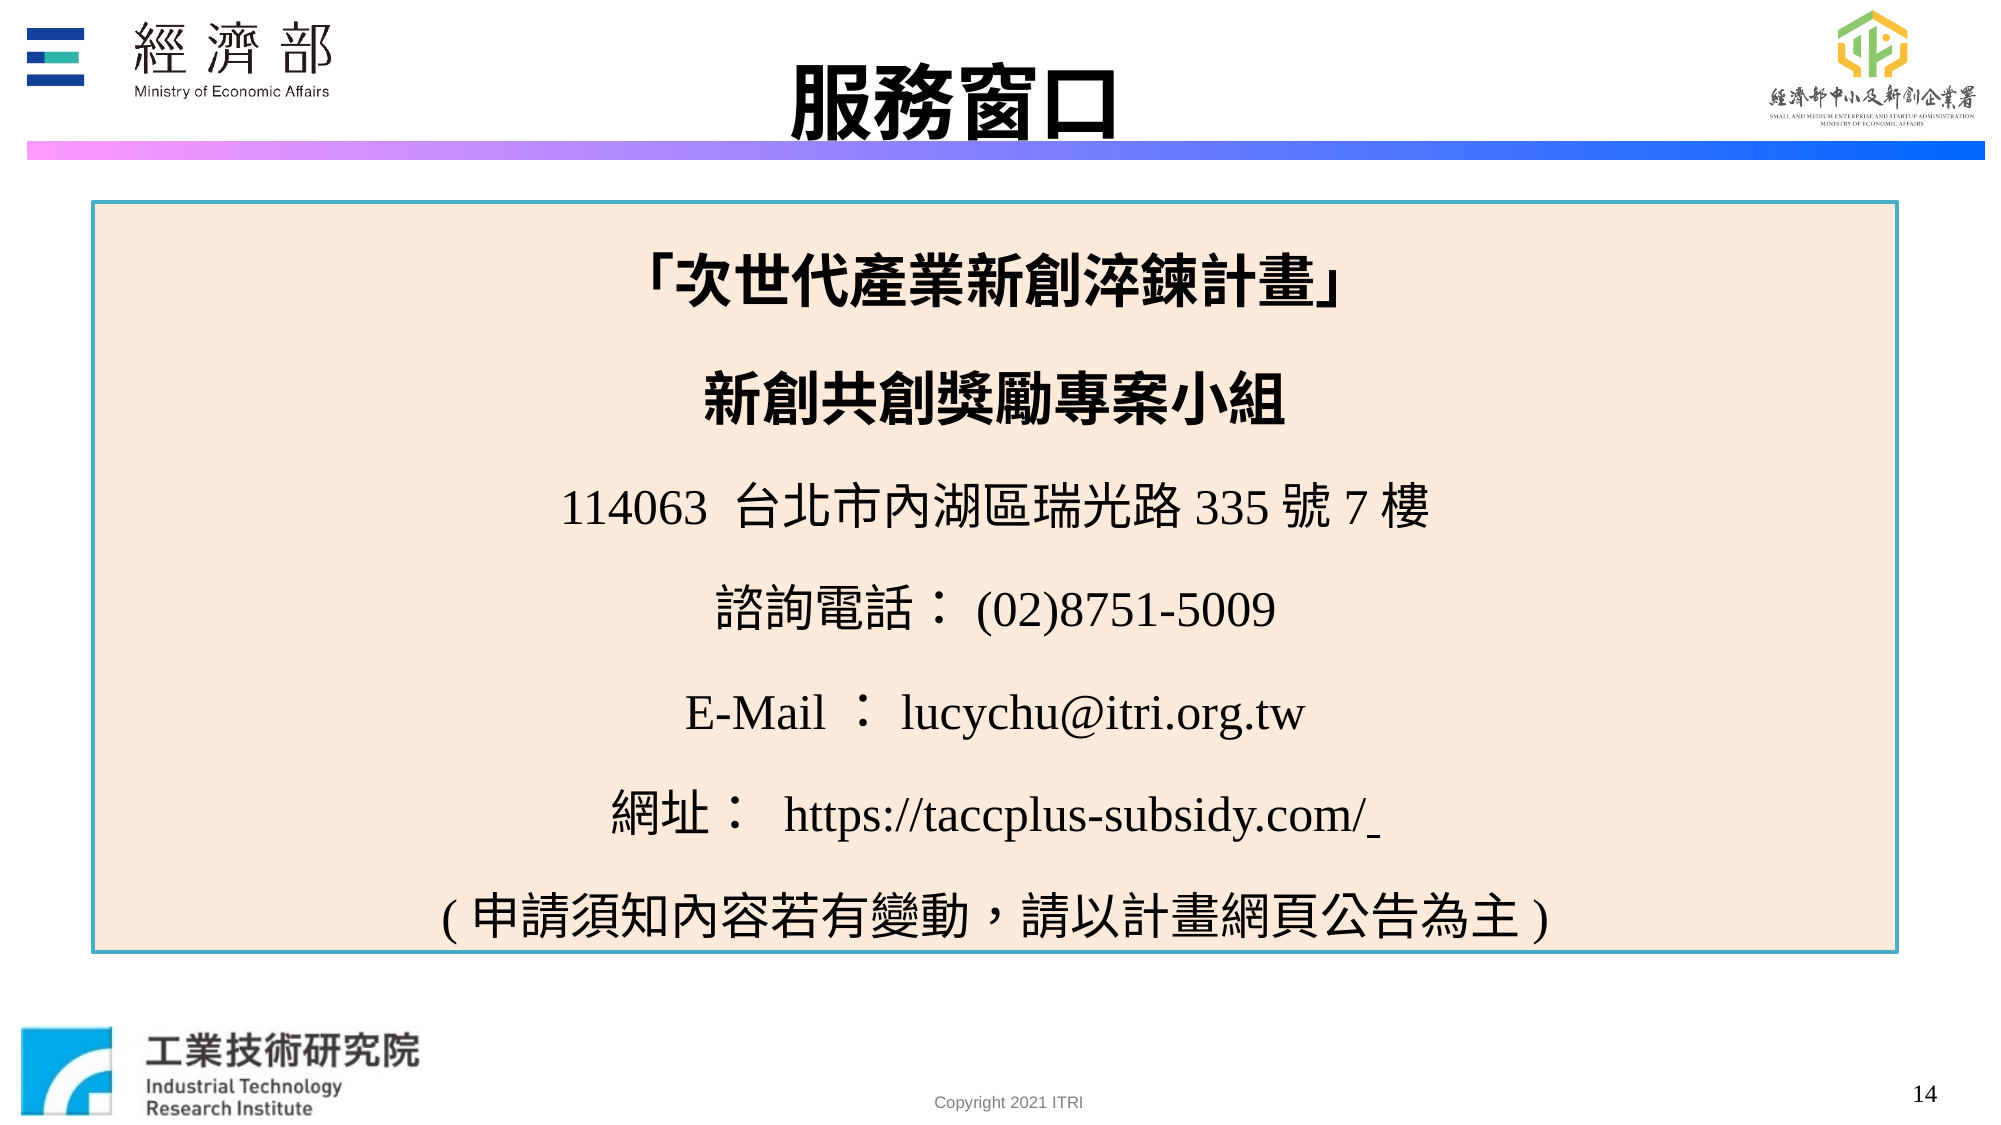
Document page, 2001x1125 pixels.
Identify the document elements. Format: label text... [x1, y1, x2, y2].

text_box 「次世代產業新創淬鍊計畫」 新創共創獎勵專案小組 114063 台北市內湖區瑞光路335號7樓 諮詢電話：(02)8751-5009 E-Mail：lucychu@itri.org.tw 網址： https://taccplus-subsidy.com/ (申請須知內容若有變動，請以計畫網頁公告為主) [93, 202, 1897, 952]
text_box 服務窗口 [271, 22, 1641, 127]
text_box 14 [1897, 1070, 1983, 1121]
